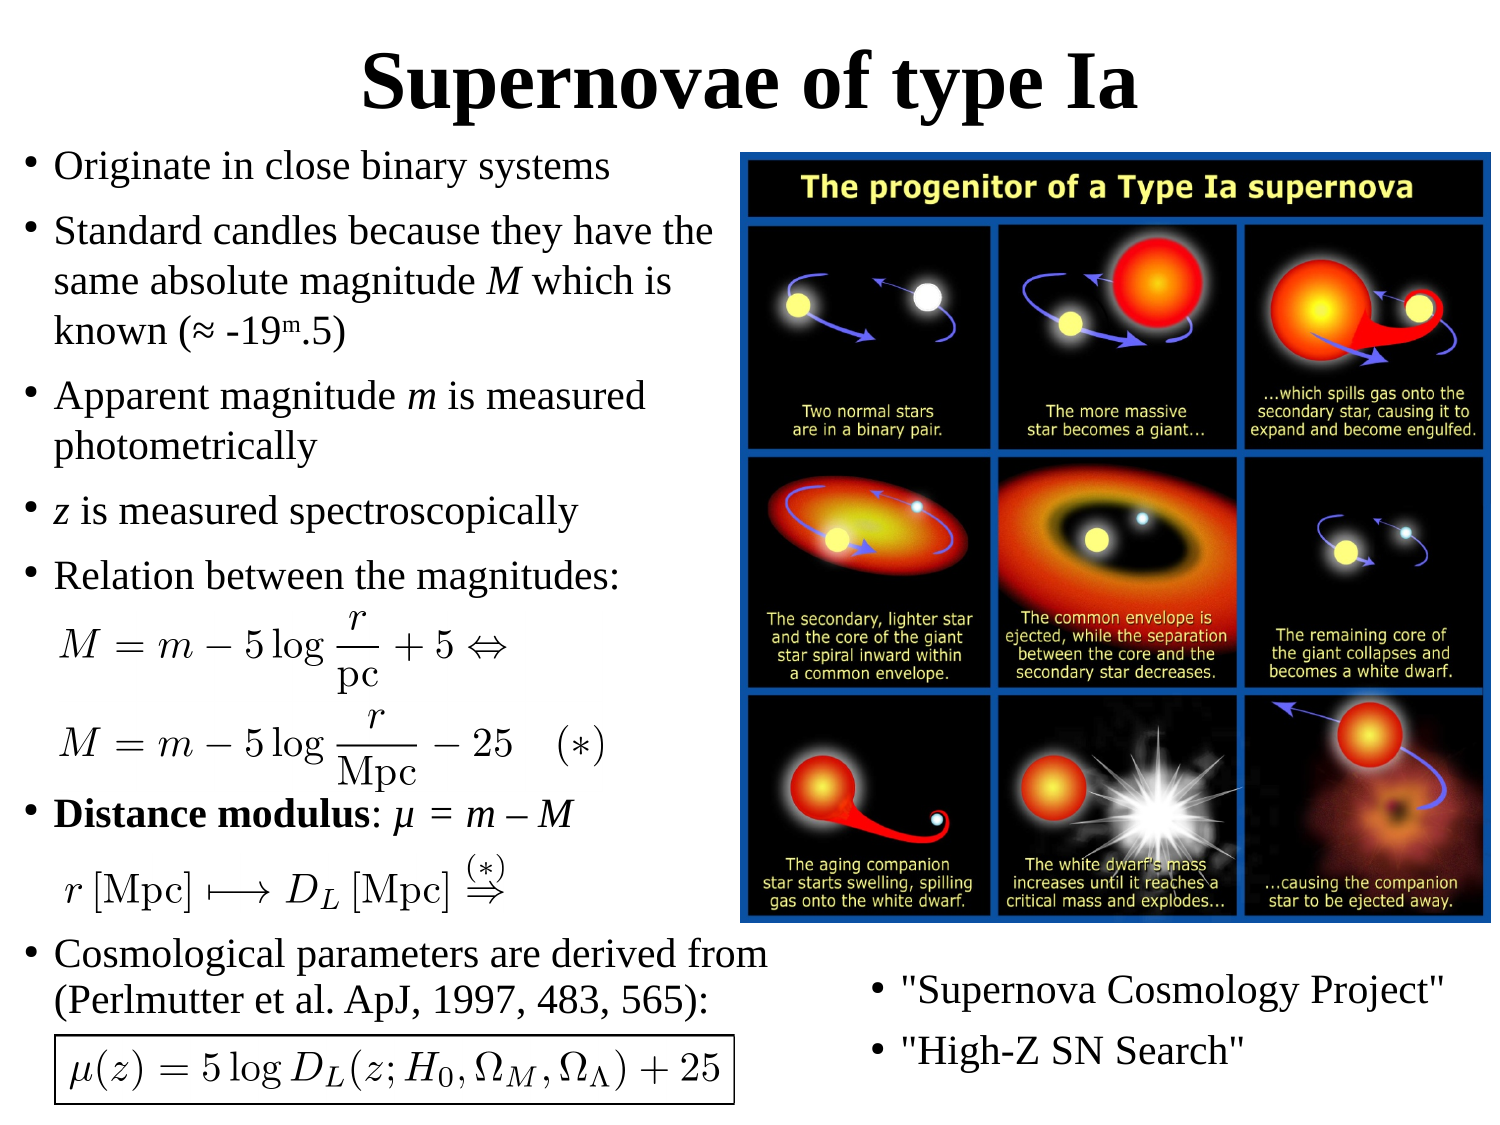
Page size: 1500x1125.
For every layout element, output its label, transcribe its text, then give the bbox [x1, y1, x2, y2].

picture [740, 152, 1491, 923]
title Supernovae of type Ia [75, 15, 1425, 136]
text_box Originate in close binary systems Standard candles because they have the same absolute magnitude M which is known (≈ -19m.5) Apparent magnitude m is measured photometrically z is measured spectroscopically Relation between the magnitudes: Distance modulus: µ = m – M [8, 130, 732, 843]
picture [54, 1034, 735, 1105]
text_box Cosmological parameters are derived from (Perlmutter et al. ApJ, 1997, 483, 565): [23, 930, 779, 1023]
picture [59, 611, 603, 792]
text_box "Supernova Cosmology Project" "High-Z SN Search" [870, 965, 1456, 1089]
picture [65, 853, 504, 913]
